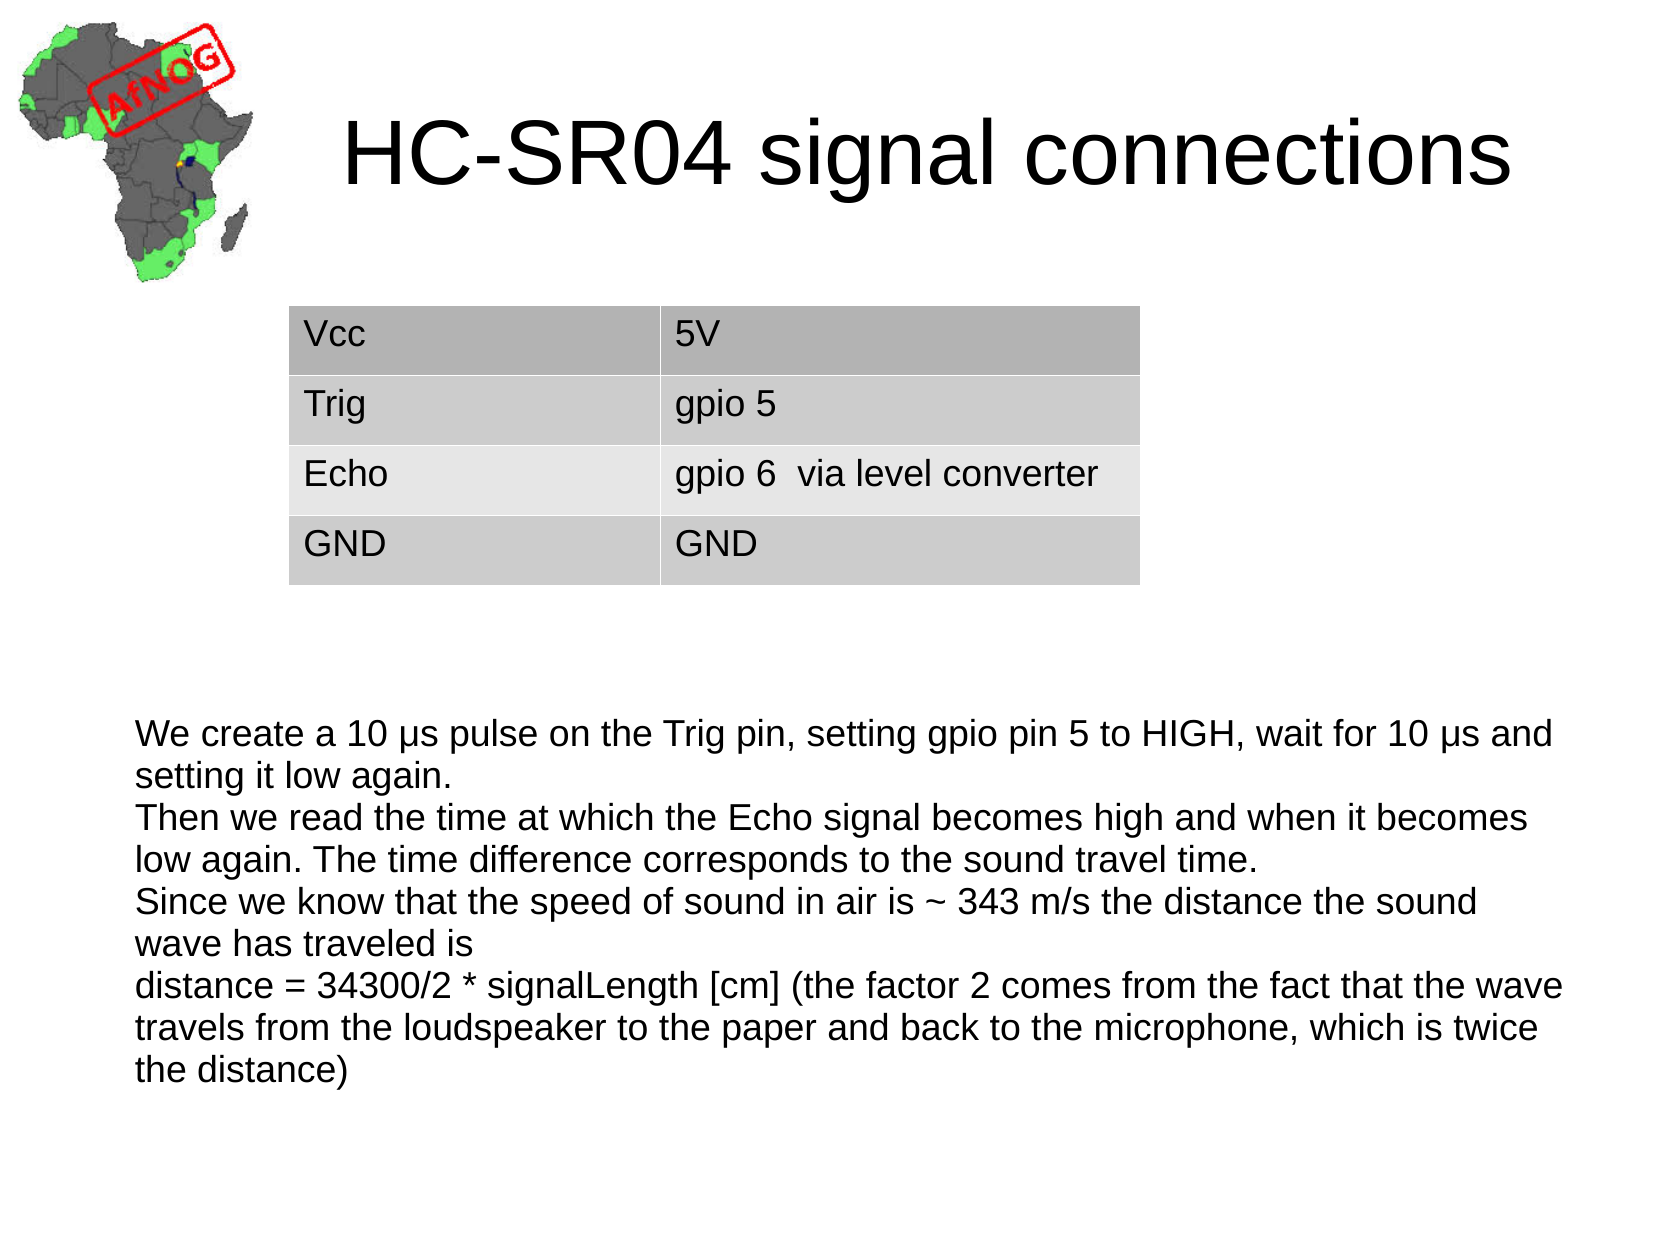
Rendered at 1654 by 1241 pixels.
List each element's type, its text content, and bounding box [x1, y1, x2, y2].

table_cell Trig [289, 376, 660, 445]
picture [9, 0, 259, 291]
table_cell gpio 5 [661, 376, 1140, 445]
table_cell Echo [289, 446, 660, 515]
table_header Vcc [289, 306, 660, 375]
table_cell gpio 6 via level converter [661, 446, 1140, 515]
table_header 5V [661, 306, 1140, 375]
text_box We create a 10 μs pulse on the Trig pin, setting gpio pin 5 to HIGH, wait for 10 μs and setting it low again. Then we read the time at which the Echo signal becomes high and when it becomes low again. The time difference corresponds to the sound travel time. Since we know that the speed of sound in air is ~ 343 m/s the distance the sound wave has traveled is distance = 34300/2 * signalLength [cm] (the factor 2 comes from the fact that the wave travels from the loudspeaker to the paper and back to the microphone, which is twice the distance) [120, 705, 1591, 1098]
table_cell GND [661, 516, 1140, 585]
table_cell GND [289, 516, 660, 585]
title HC-SR04 signal connections [285, 49, 1571, 257]
